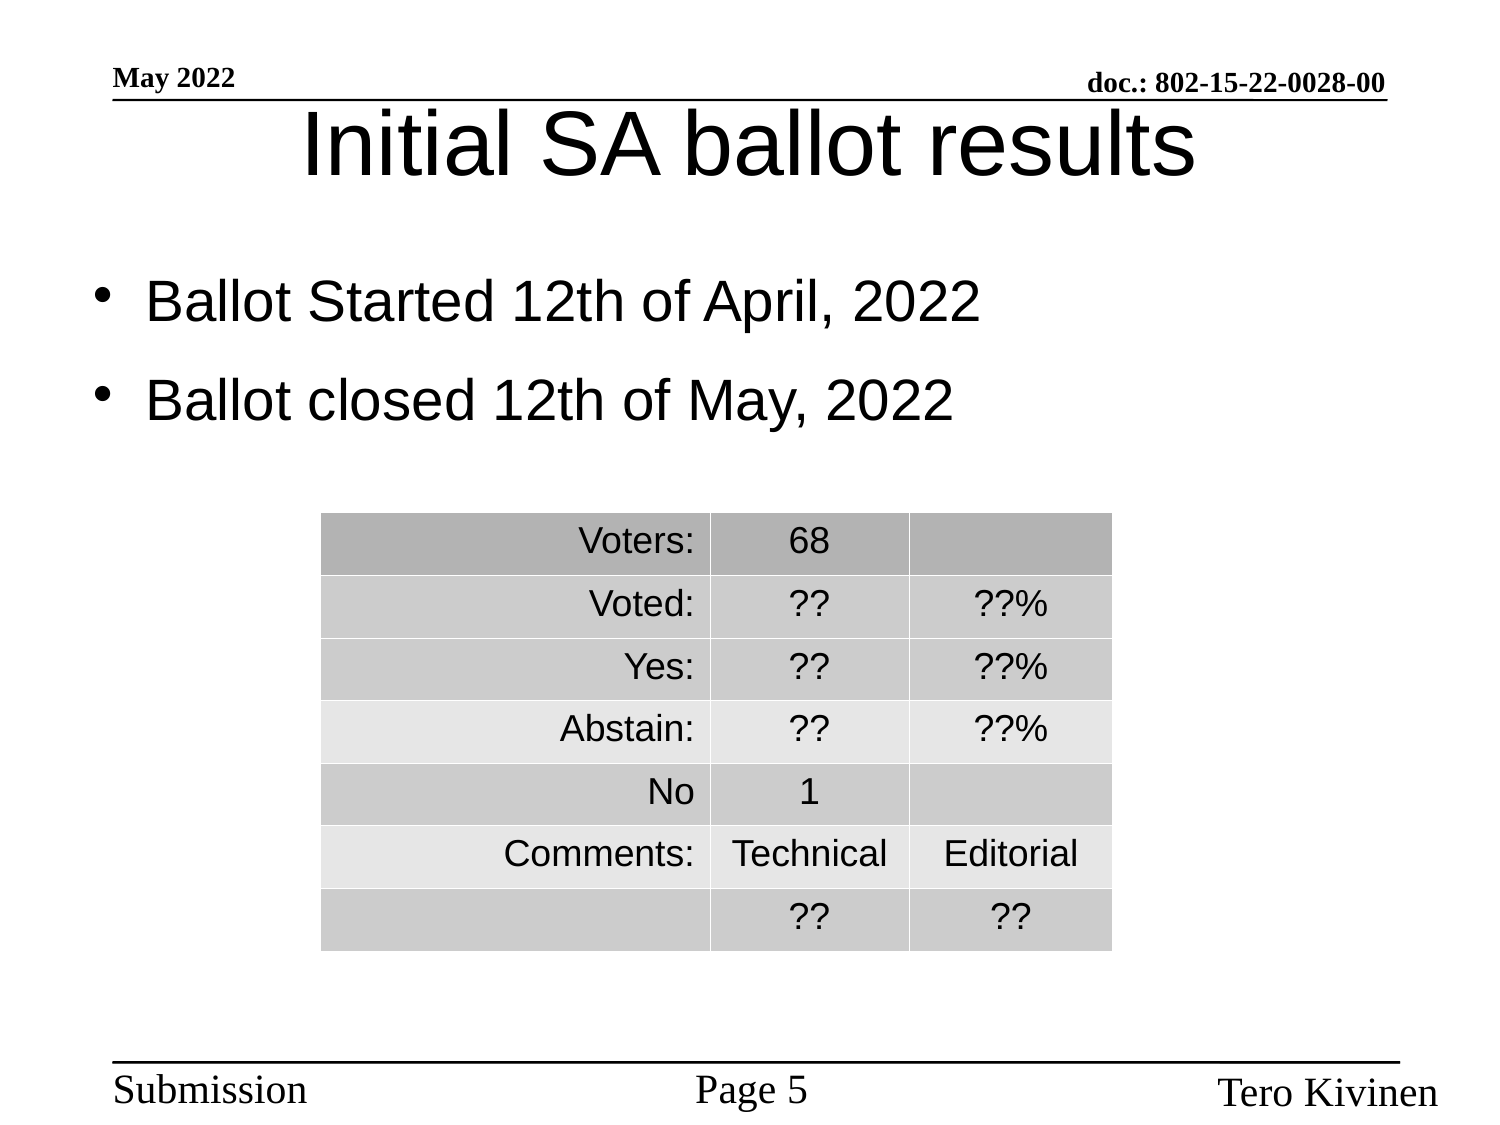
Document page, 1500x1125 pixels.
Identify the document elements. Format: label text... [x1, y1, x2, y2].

table_cell Editorial [910, 826, 1112, 888]
table_cell Comments: [321, 826, 710, 888]
table_cell ?? [711, 701, 909, 763]
table_cell ?? [711, 576, 909, 638]
table_cell 1 [711, 764, 909, 825]
table_header Voters: [321, 513, 710, 575]
table_cell Yes: [321, 639, 710, 700]
table_cell Abstain: [321, 701, 710, 763]
table_cell Technical [711, 826, 909, 888]
table_cell [910, 764, 1112, 825]
table_cell Voted: [321, 576, 710, 638]
table_cell ?? [711, 639, 909, 700]
table_header [910, 513, 1112, 575]
table_cell ??% [910, 701, 1112, 763]
table_cell [321, 889, 710, 951]
table_cell ?? [910, 889, 1112, 951]
table_header 68 [711, 513, 909, 575]
text_box Initial SA ballot results [74, 44, 1425, 233]
text_box Ballot Started 12th of April, 2022 Ballot closed 12th of May, 2022 [74, 263, 1425, 620]
table_cell ??% [910, 576, 1112, 638]
table_cell No [321, 764, 710, 825]
table_cell ??% [910, 639, 1112, 700]
table_cell ?? [711, 889, 909, 951]
